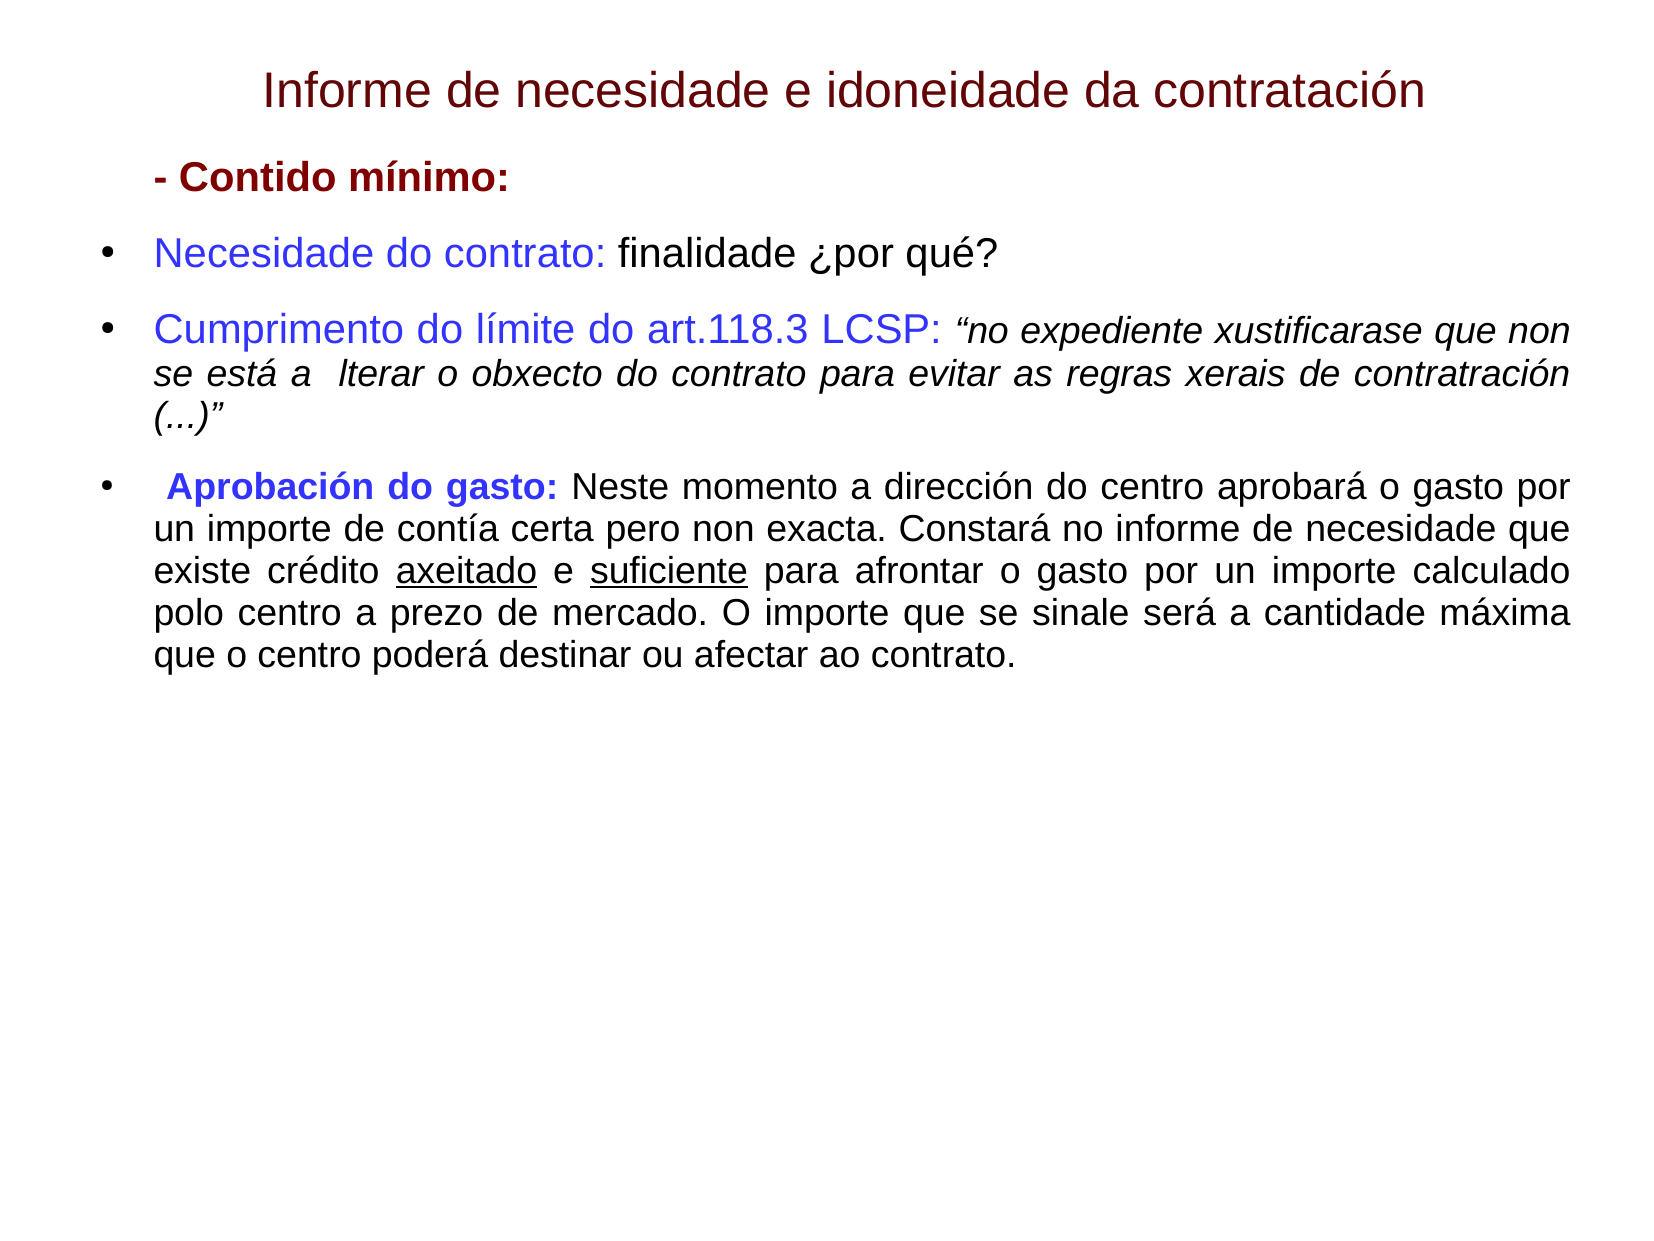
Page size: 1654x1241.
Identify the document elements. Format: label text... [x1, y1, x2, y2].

title Informe de necesidade e idoneidade da contratación [82, 49, 1571, 130]
list - Contido mínimo: Necesidade do contrato: finalidade ¿por qué? Cumprimento do límite do art.118.3 LCSP: “no expediente xustificarase que non se está a lterar o obxecto do contrato para evitar as regras xerais de contratración (...)” Aprobación do gasto: Neste momento a dirección do centro aprobará o gasto por un importe de contía certa pero non exacta. Constará no informe de necesidade que existe crédito axeitado e suficiente para afrontar o gasto por un importe calculado polo centro a prezo de mercado. O importe que se sinale será a cantidade máxima que o centro poderá destinar ou afectar ao contrato. [82, 153, 1571, 1075]
